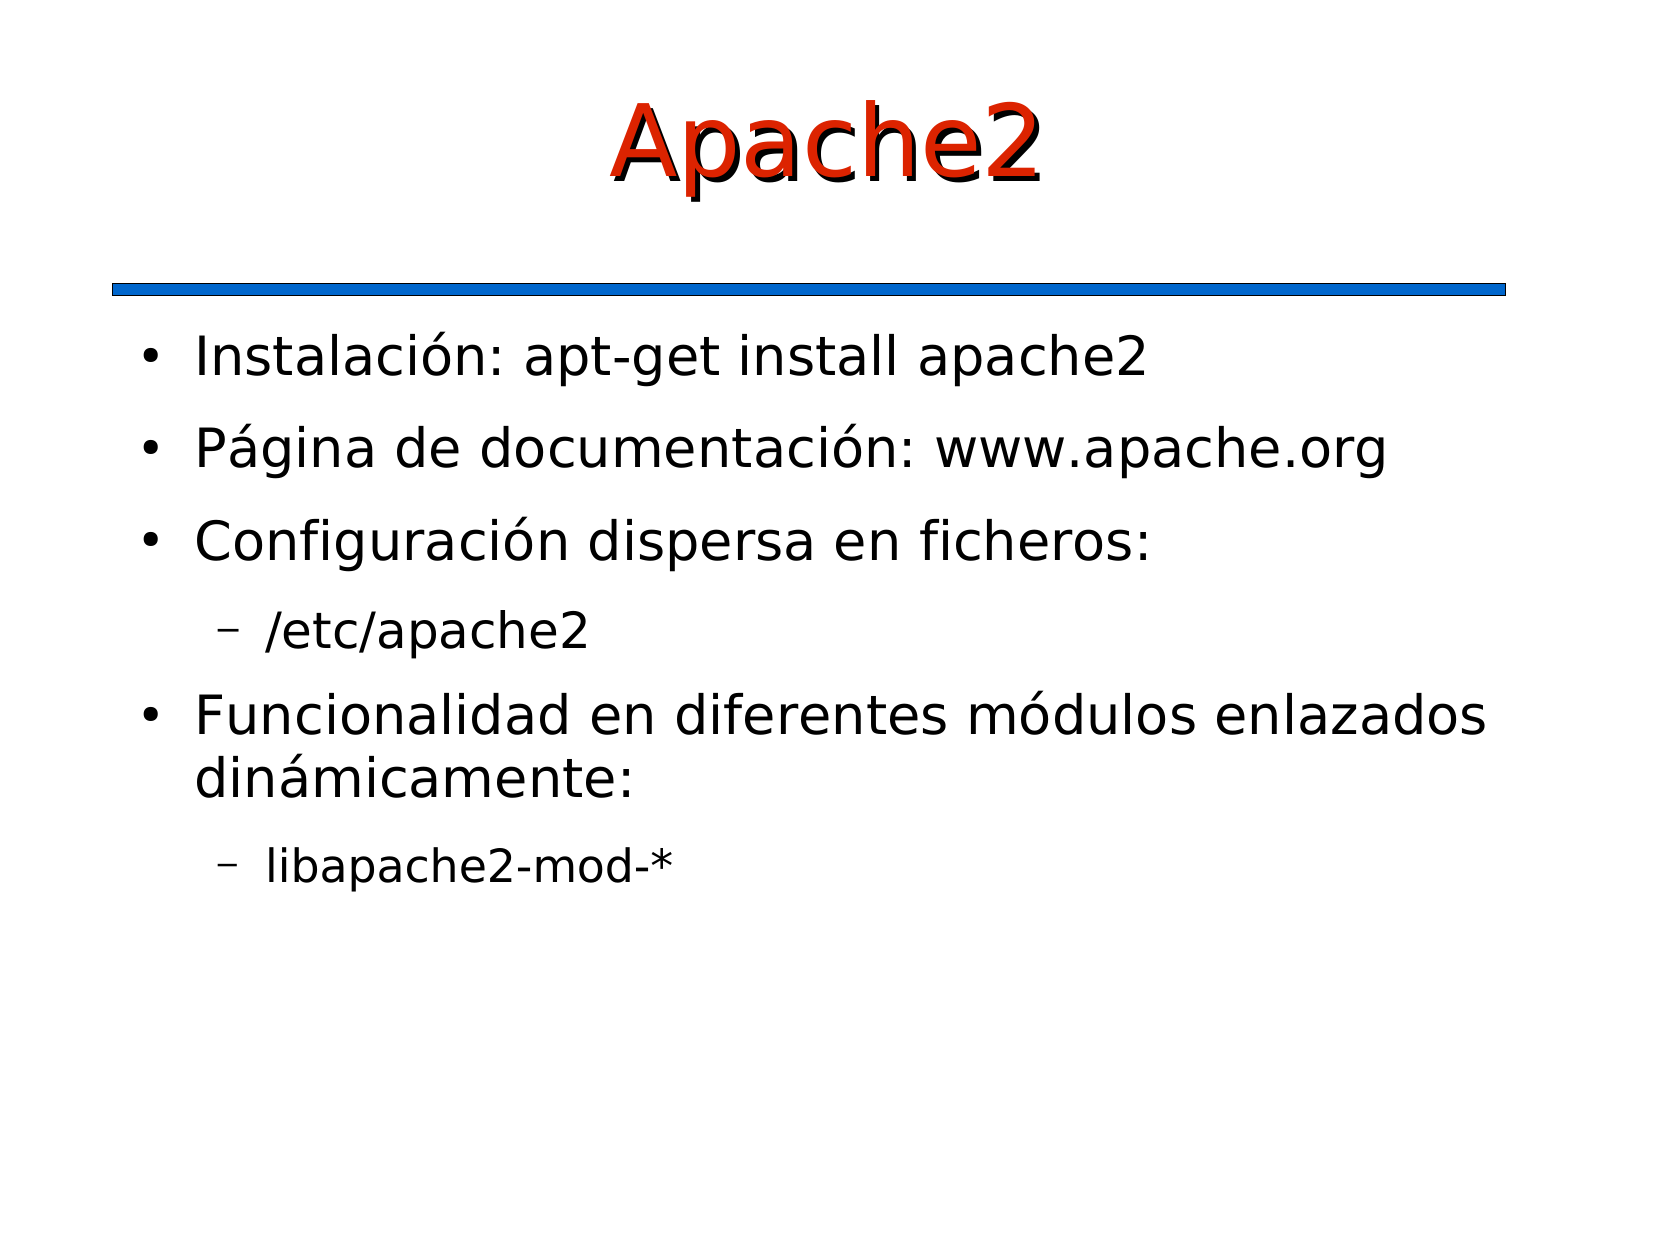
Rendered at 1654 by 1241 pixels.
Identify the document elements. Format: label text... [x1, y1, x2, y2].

title Apache2 [121, 37, 1534, 246]
list Instalación: apt-get install apache2 Página de documentación: www.apache.org Configuración dispersa en ficheros: /etc/apache2 Funcionalidad en diferentes módulos enlazados dinámicamente: libapache2-mod-* [123, 324, 1536, 1107]
